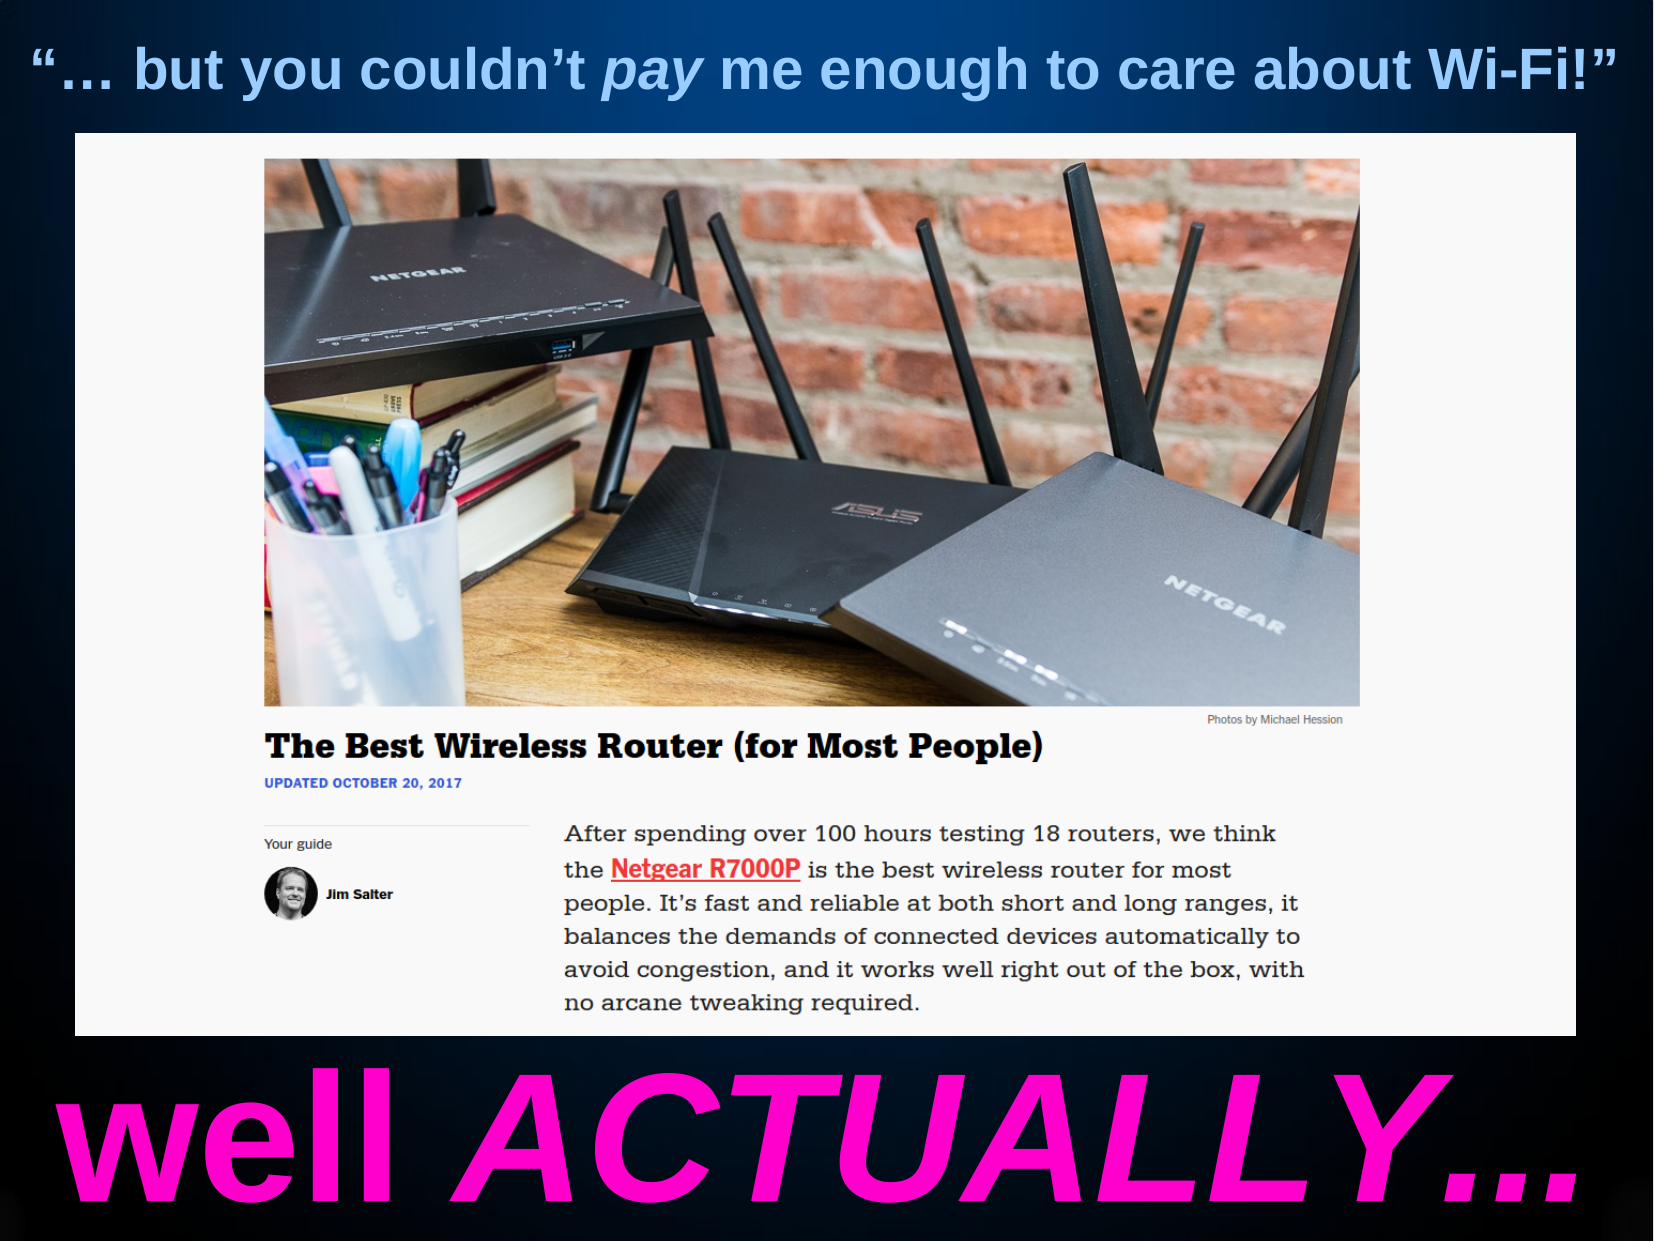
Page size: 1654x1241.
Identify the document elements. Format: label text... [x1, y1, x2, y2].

title well ACTUALLY... [0, 1035, 1651, 1241]
title “… but you couldn’t pay me enough to care about Wi-Fi!” [0, 2, 1651, 136]
picture [0, 0, 1654, 1241]
